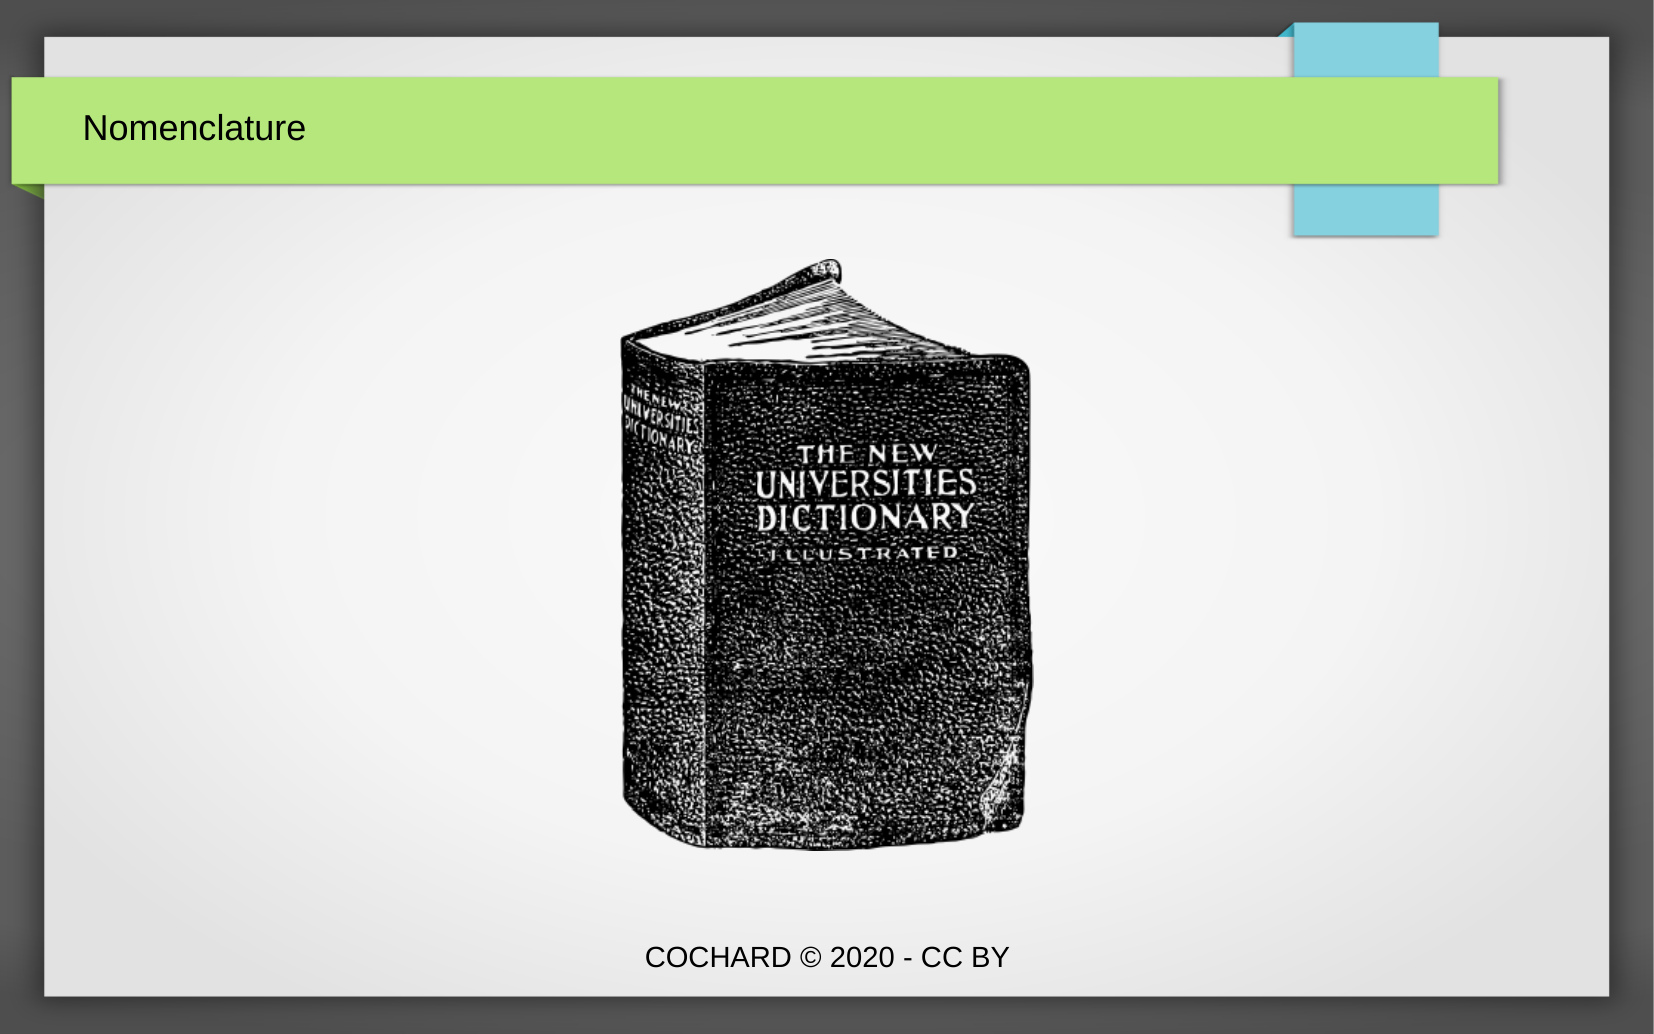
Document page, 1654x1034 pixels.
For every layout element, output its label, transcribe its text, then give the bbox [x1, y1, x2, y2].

picture [0, 0, 1654, 1034]
title Nomenclature [82, 78, 1264, 178]
